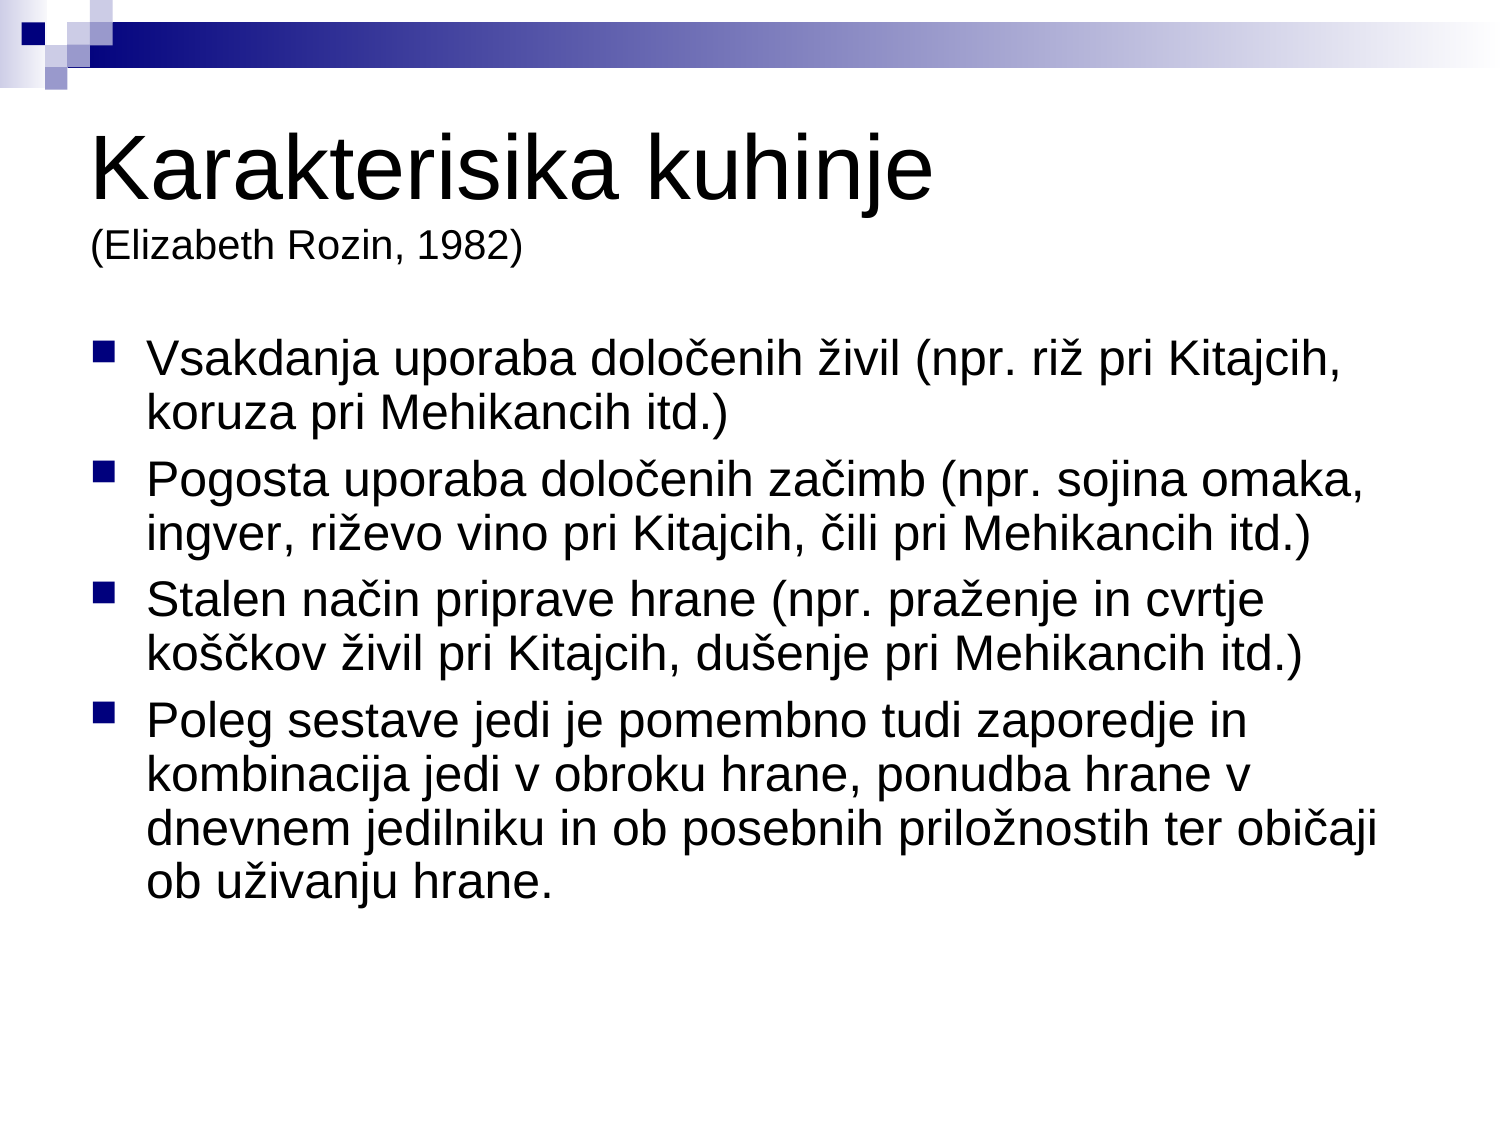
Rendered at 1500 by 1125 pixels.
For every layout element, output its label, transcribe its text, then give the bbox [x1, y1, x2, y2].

title Karakterisika kuhinje (Elizabeth Rozin, 1982) [75, 75, 1426, 301]
list Vsakdanja uporaba določenih živil (npr. riž pri Kitajcih, koruza pri Mehikancih itd.) Pogosta uporaba določenih začimb (npr. sojina omaka, ingver, riževo vino pri Kitajcih, čili pri Mehikancih itd.) Stalen način priprave hrane (npr. praženje in cvrtje koščkov živil pri Kitajcih, dušenje pri Mehikancih itd.) Poleg sestave jedi je pomembno tudi zaporedje in kombinacija jedi v obroku hrane, ponudba hrane v dnevnem jedilniku in ob posebnih priložnostih ter običaji ob uživanju hrane. [75, 324, 1426, 963]
